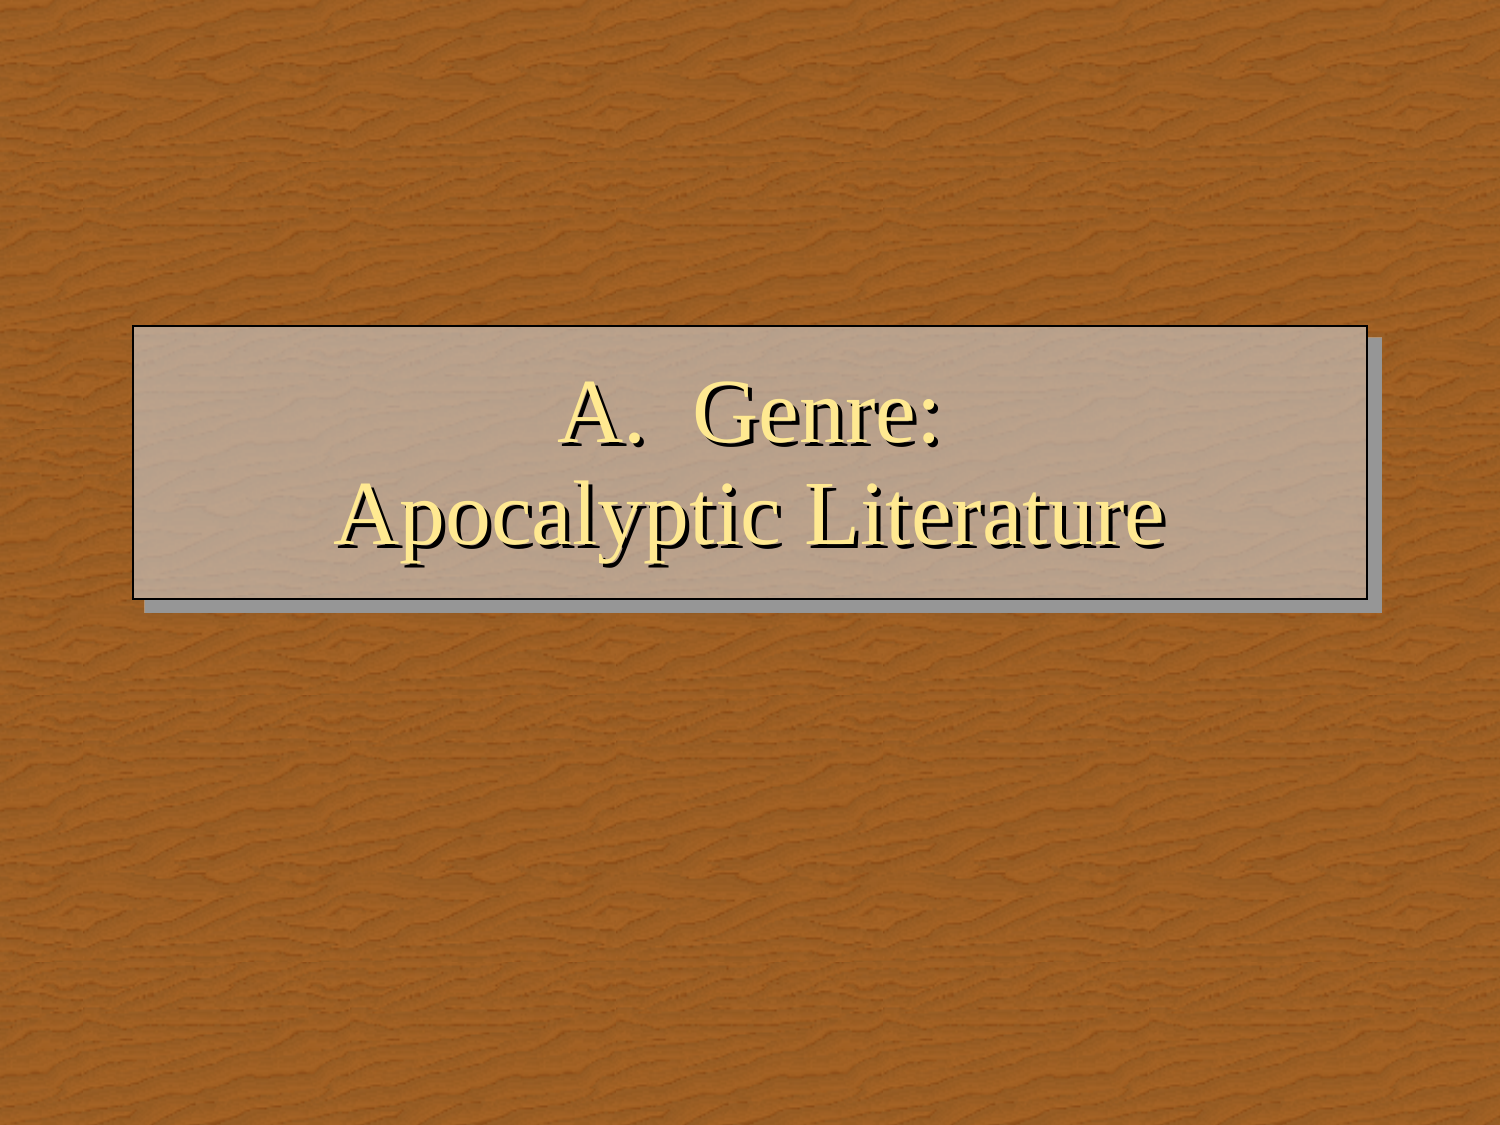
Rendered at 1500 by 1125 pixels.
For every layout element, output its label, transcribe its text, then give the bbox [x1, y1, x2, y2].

picture [0, 0, 1500, 1125]
title A. Genre: Apocalyptic Literature [150, 337, 1351, 588]
